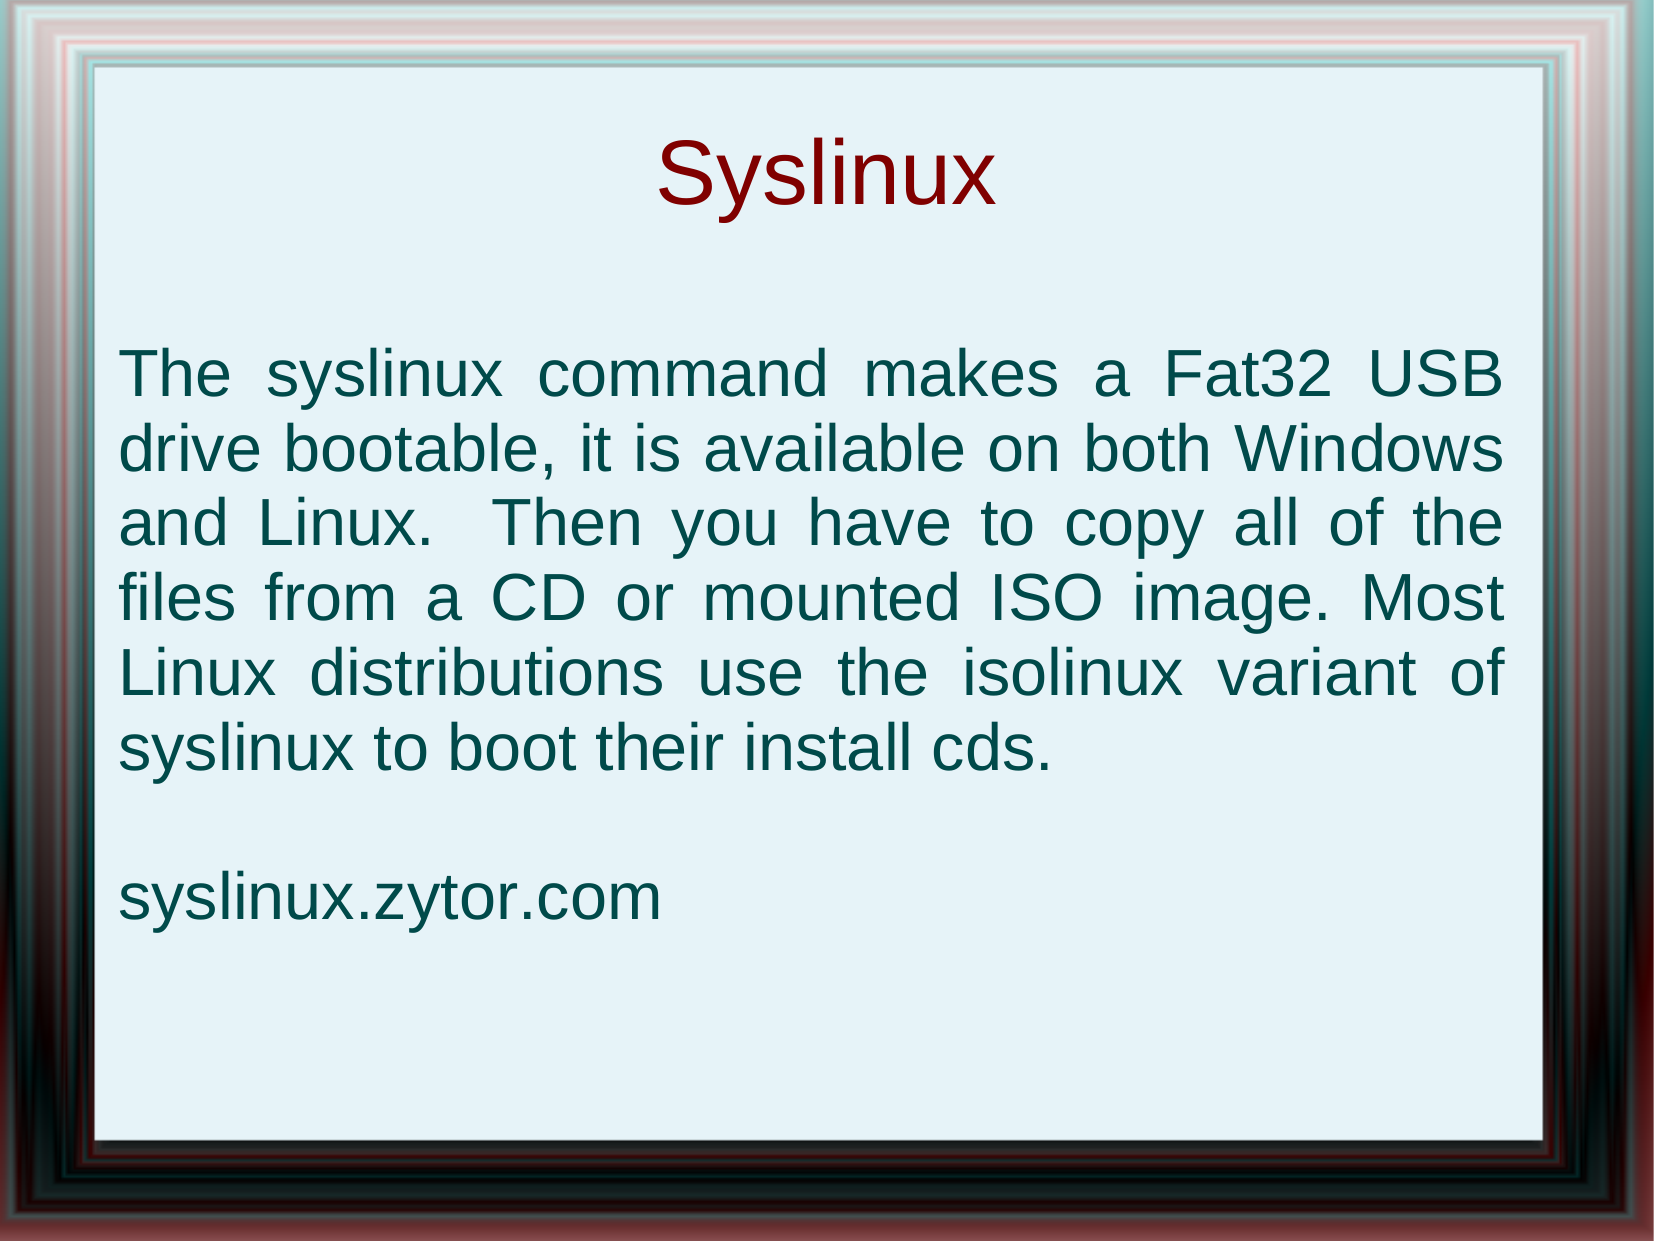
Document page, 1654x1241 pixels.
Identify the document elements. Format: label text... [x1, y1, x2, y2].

picture [0, 0, 1654, 1241]
subtitle The syslinux command makes a Fat32 USB drive bootable, it is available on both Windows and Linux. Then you have to copy all of the files from a CD or mounted ISO image. Most Linux distributions use the isolinux variant of syslinux to boot their install cds. syslinux.zytor.com [118, 324, 1506, 945]
title Syslinux [118, 88, 1536, 257]
